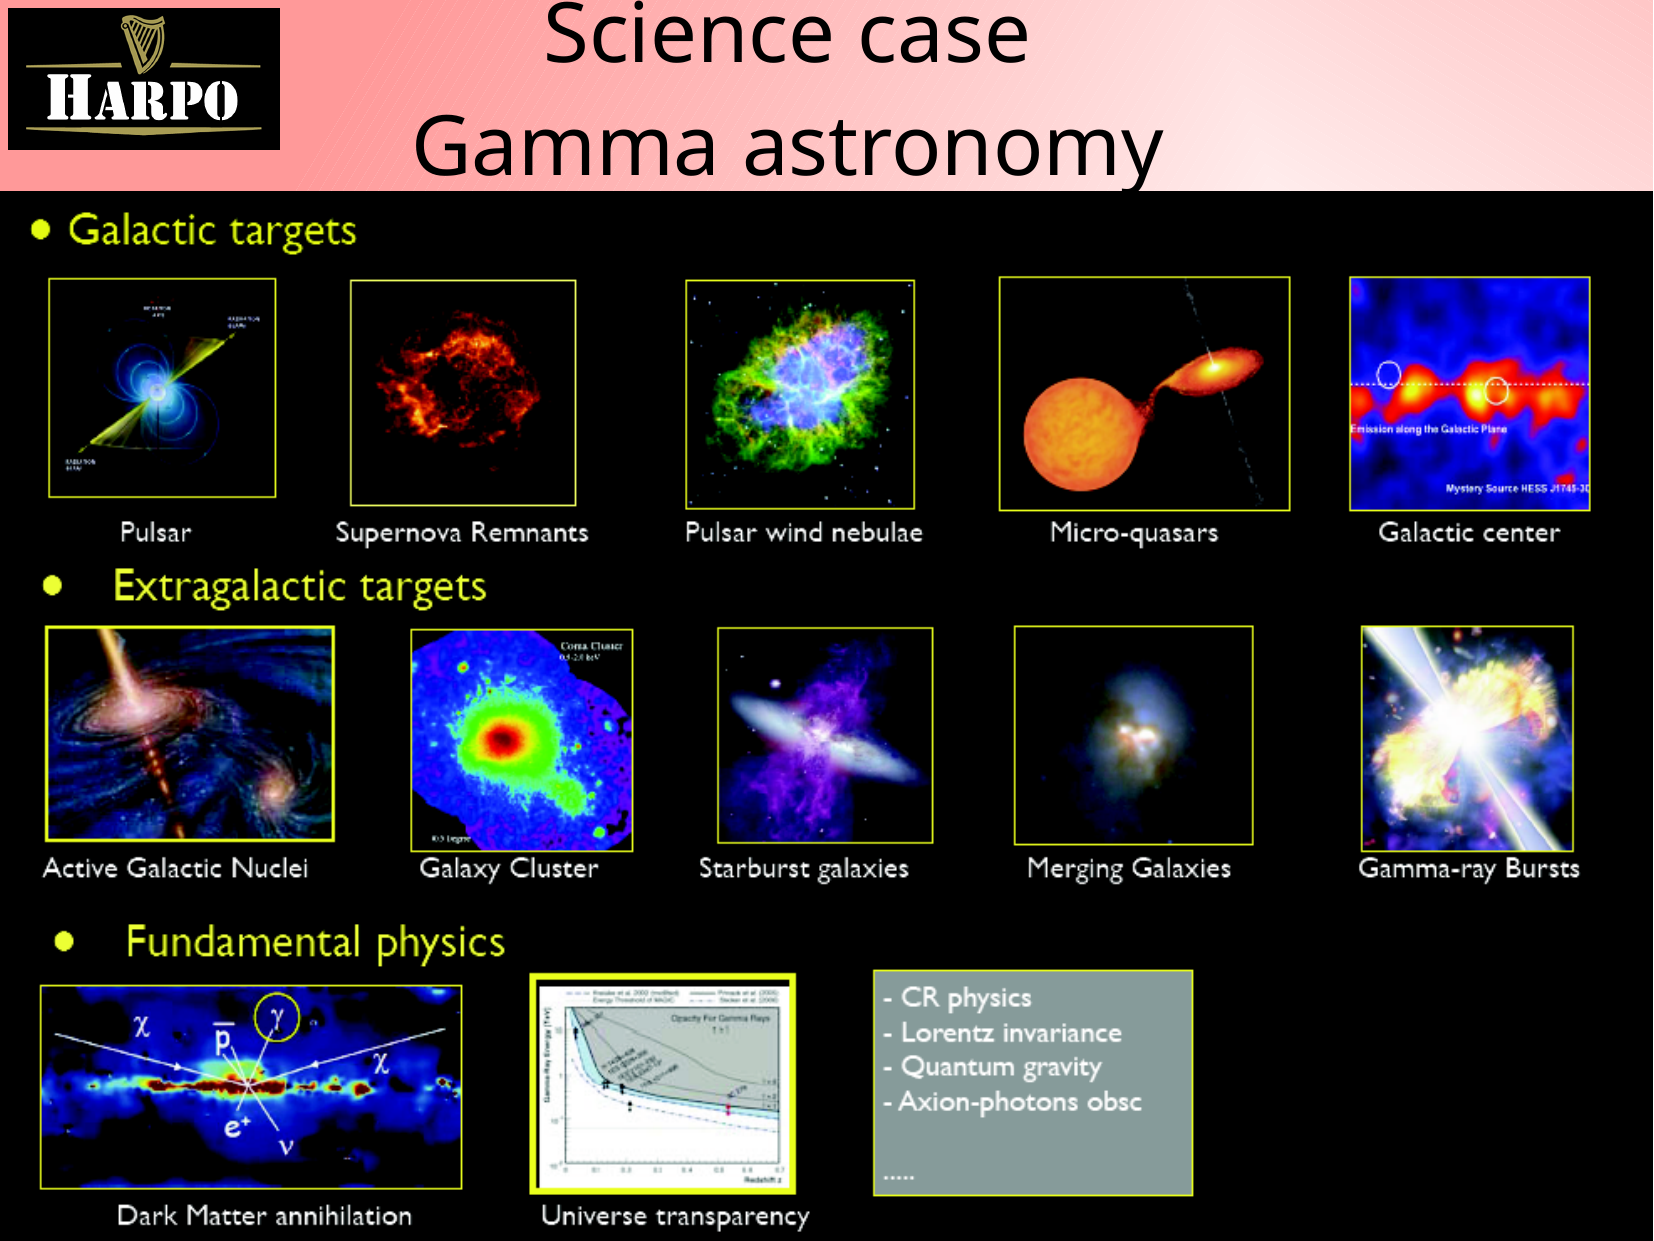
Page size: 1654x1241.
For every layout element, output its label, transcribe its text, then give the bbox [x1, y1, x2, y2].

picture [8, 8, 280, 150]
picture [0, 191, 1653, 1241]
title Science case Gamma astronomy [285, 0, 1291, 187]
